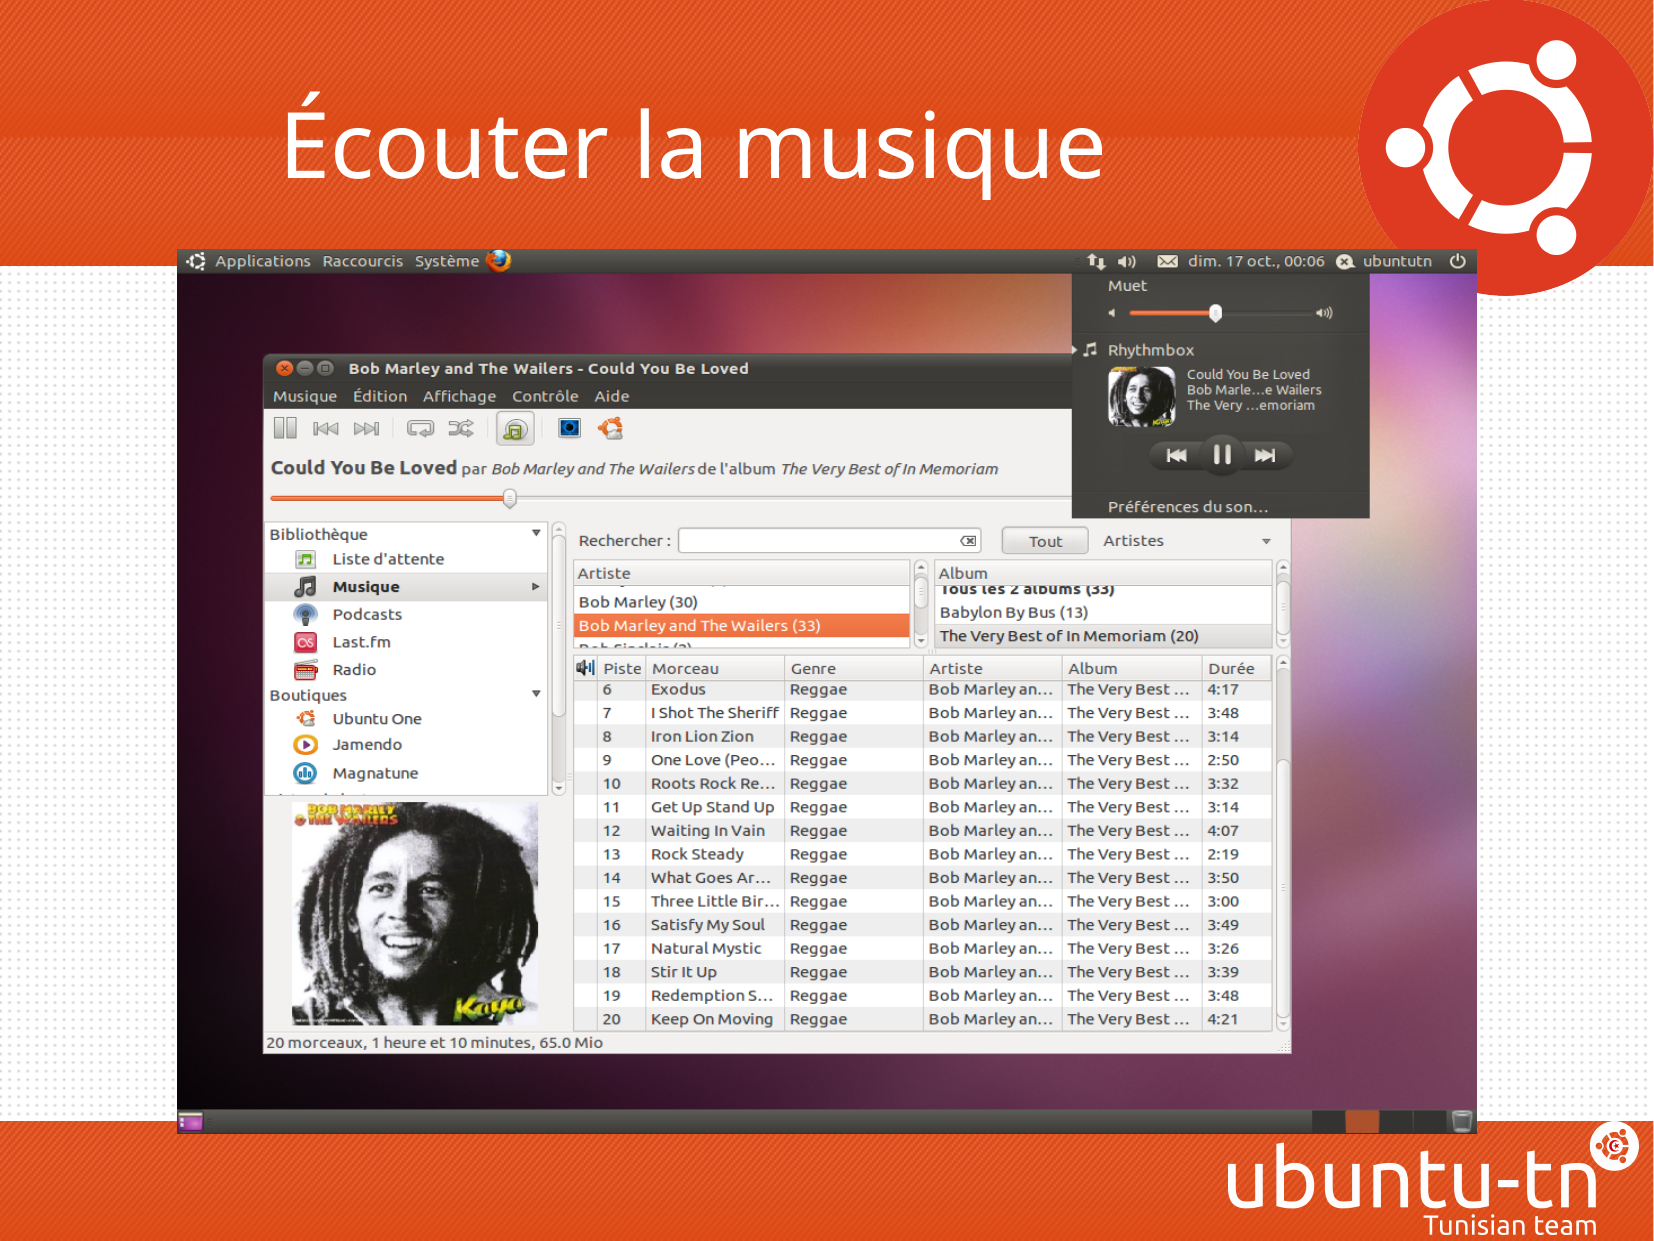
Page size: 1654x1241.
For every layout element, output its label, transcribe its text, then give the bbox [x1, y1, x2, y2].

picture [0, 0, 1654, 1241]
title Écouter la musique [29, 36, 1359, 250]
